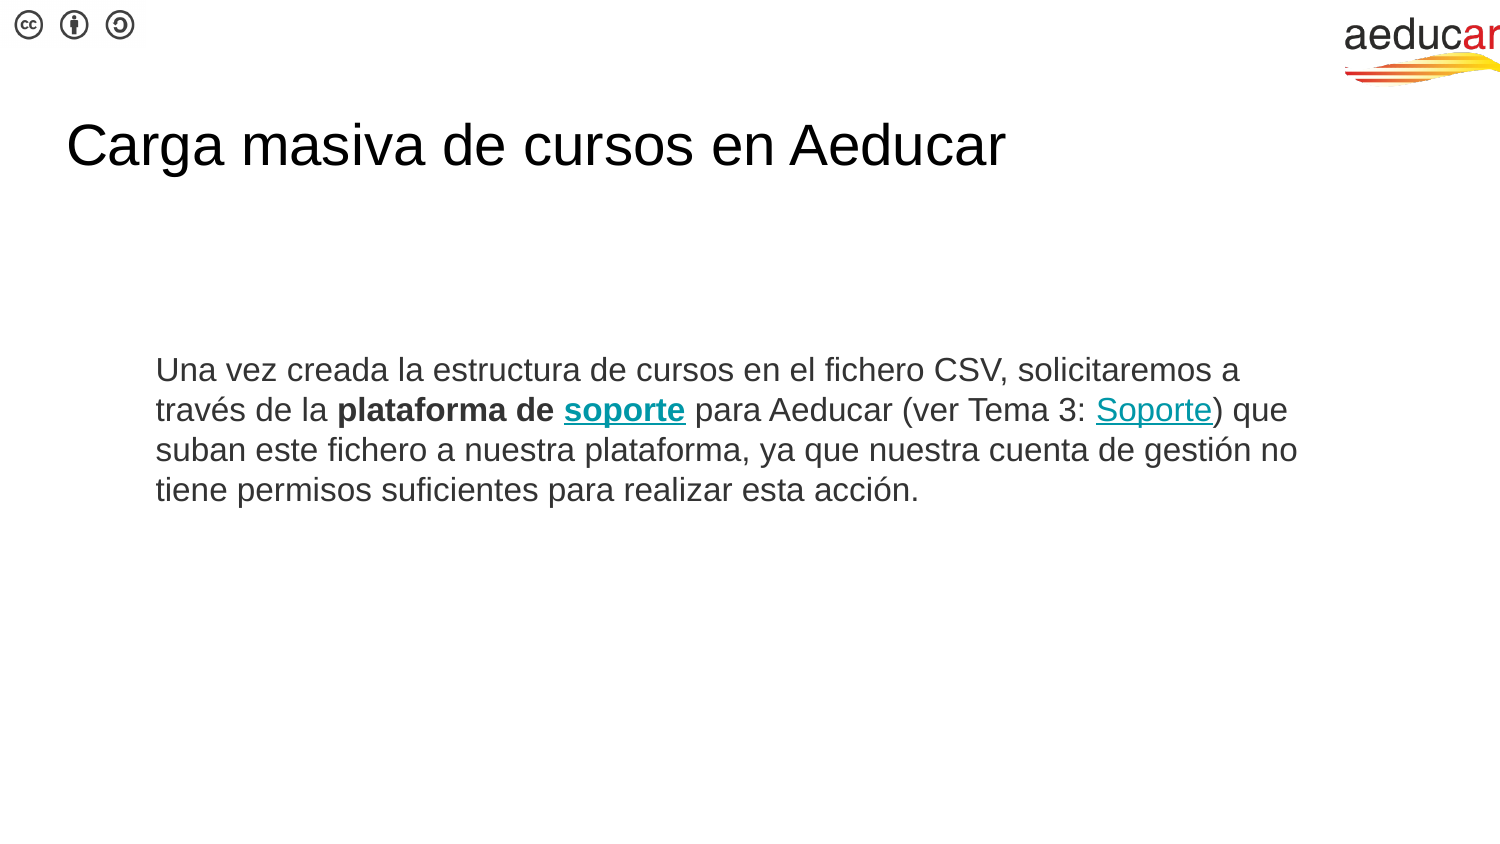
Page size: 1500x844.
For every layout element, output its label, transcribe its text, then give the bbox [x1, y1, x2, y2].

picture [0, 0, 146, 48]
title Carga masiva de cursos en Aeducar [51, 92, 1428, 201]
text_box Una vez creada la estructura de cursos en el fichero CSV, solicitaremos a través de la plataforma de soporte para Aeducar (ver Tema 3: Soporte) que suban este fichero a nuestra plataforma, ya que nuestra cuenta de gestión no tiene permisos suficientes para realizar esta acción. [140, 333, 1333, 586]
picture [1344, 0, 1500, 104]
